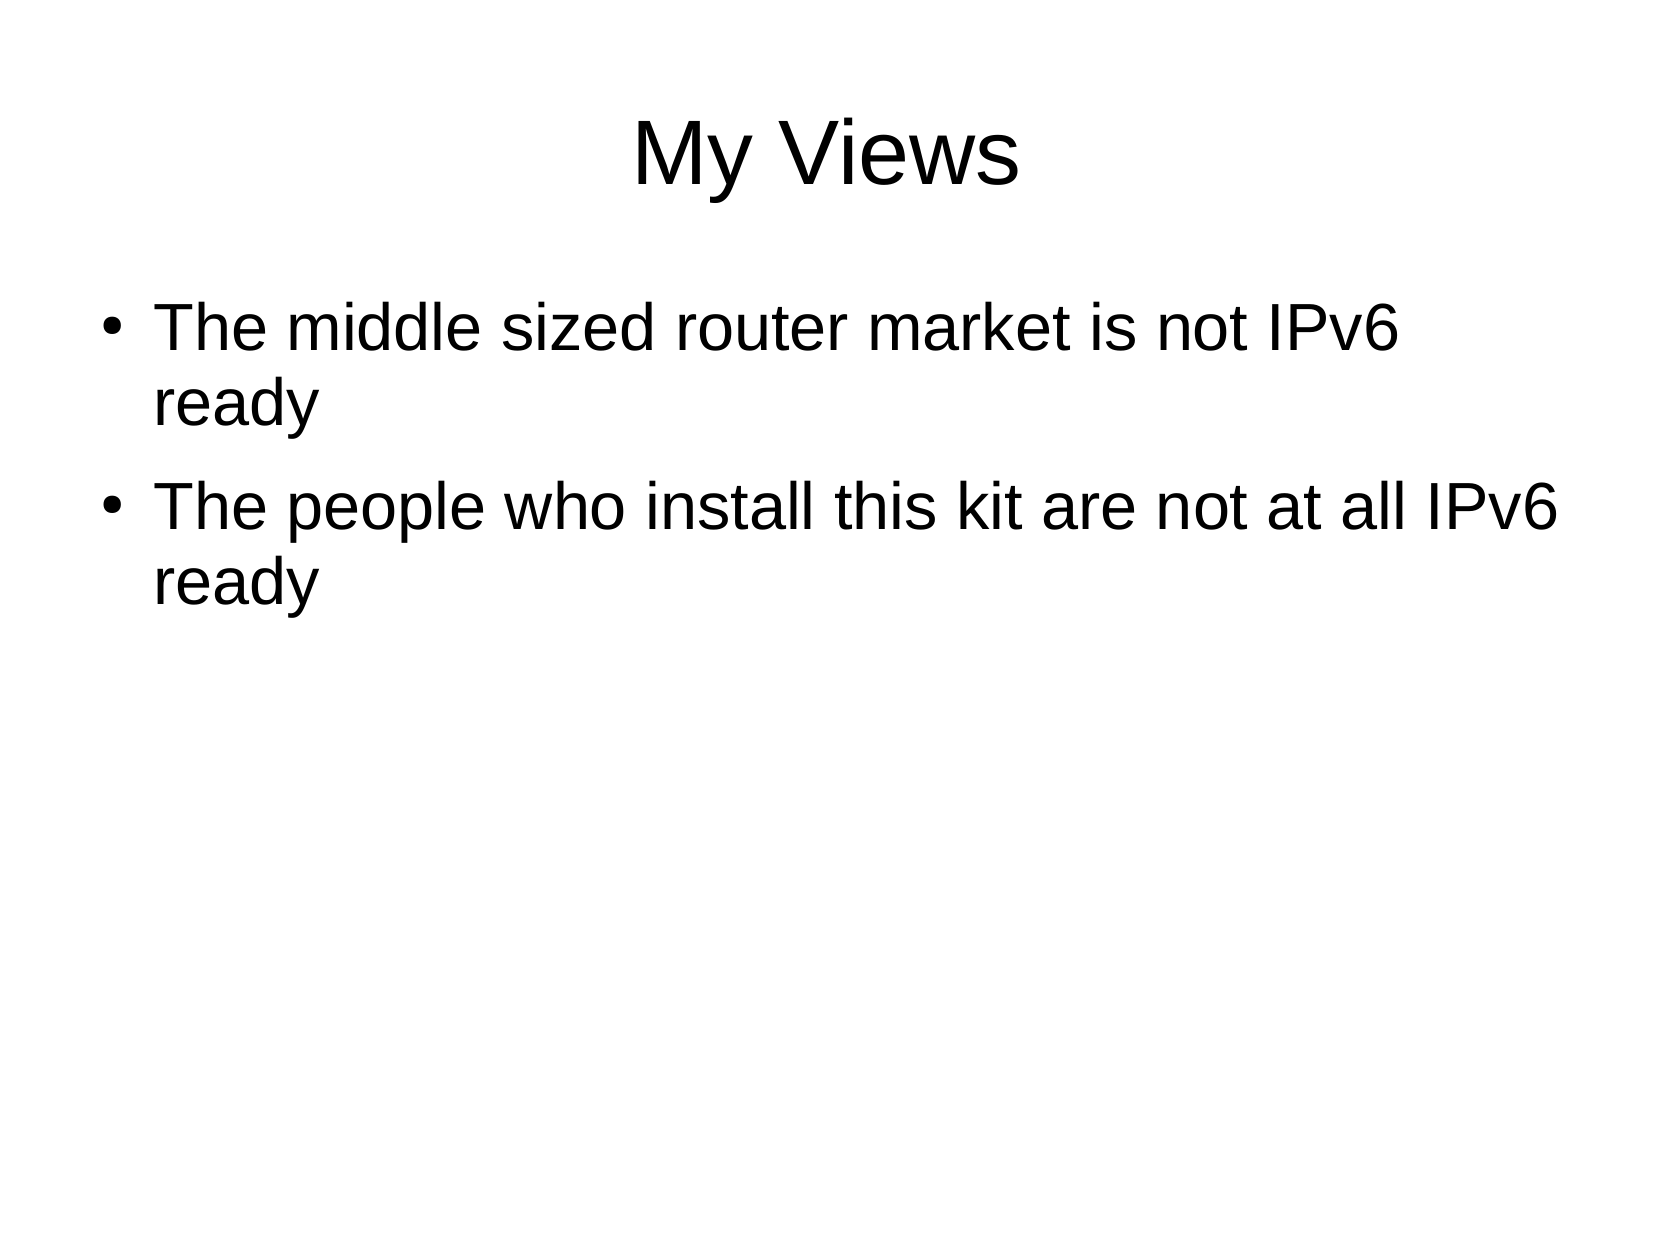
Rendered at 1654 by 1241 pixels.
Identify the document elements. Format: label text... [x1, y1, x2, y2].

title My Views [82, 49, 1571, 257]
list The middle sized router market is not IPv6 ready The people who install this kit are not at all IPv6 ready [82, 290, 1571, 1010]
